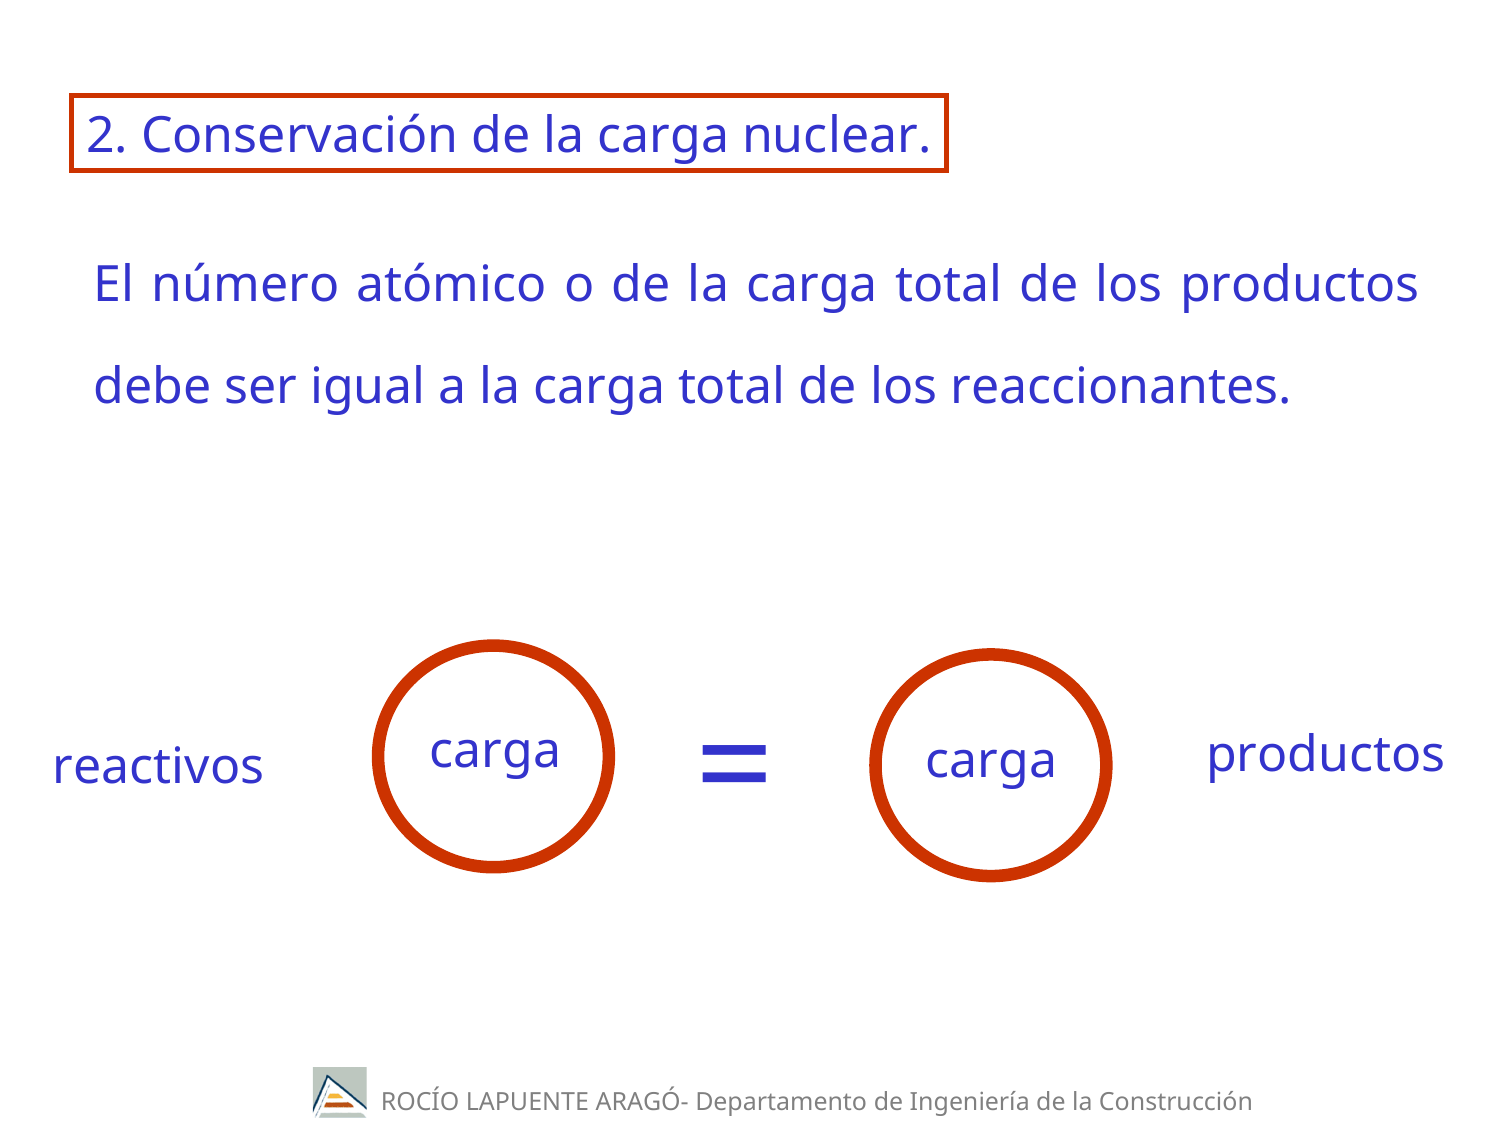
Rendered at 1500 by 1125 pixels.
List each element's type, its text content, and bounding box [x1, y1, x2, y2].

text_box El número atómico o de la carga total de los productos debe ser igual a la carga total de los reaccionantes. [78, 202, 1436, 422]
text_box carga [911, 720, 1073, 796]
text_box 2. Conservación de la carga nuclear. [71, 95, 947, 171]
text_box reactivos [37, 726, 280, 802]
text_box productos [1191, 714, 1461, 790]
text_box = [680, 667, 810, 848]
text_box carga [414, 710, 577, 786]
